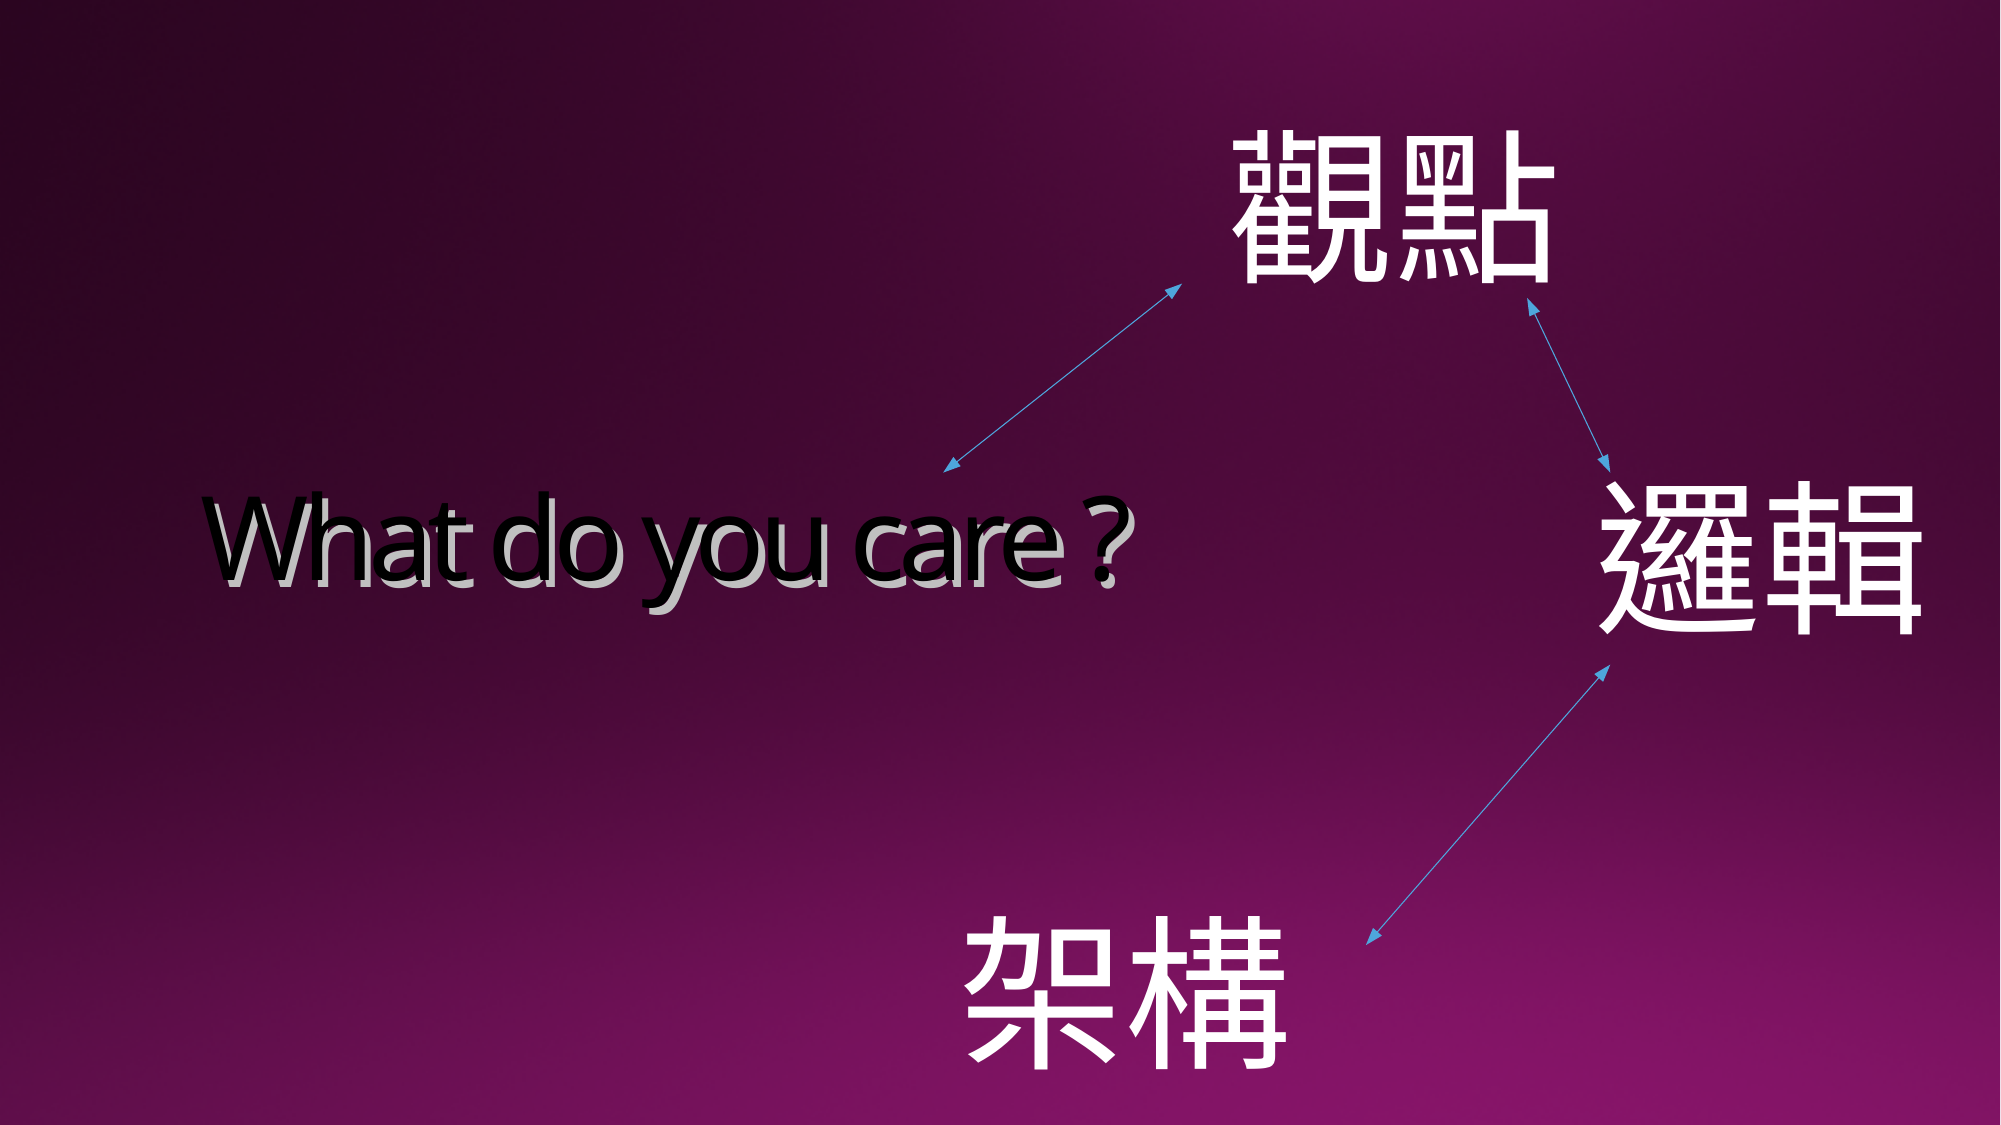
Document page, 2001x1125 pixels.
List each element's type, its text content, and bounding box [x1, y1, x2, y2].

text_box 觀點 [1213, 96, 1577, 311]
title What do you care ? [97, 472, 1235, 640]
text_box 邏輯 [1580, 447, 1944, 662]
text_box 架構 [943, 882, 1366, 1097]
